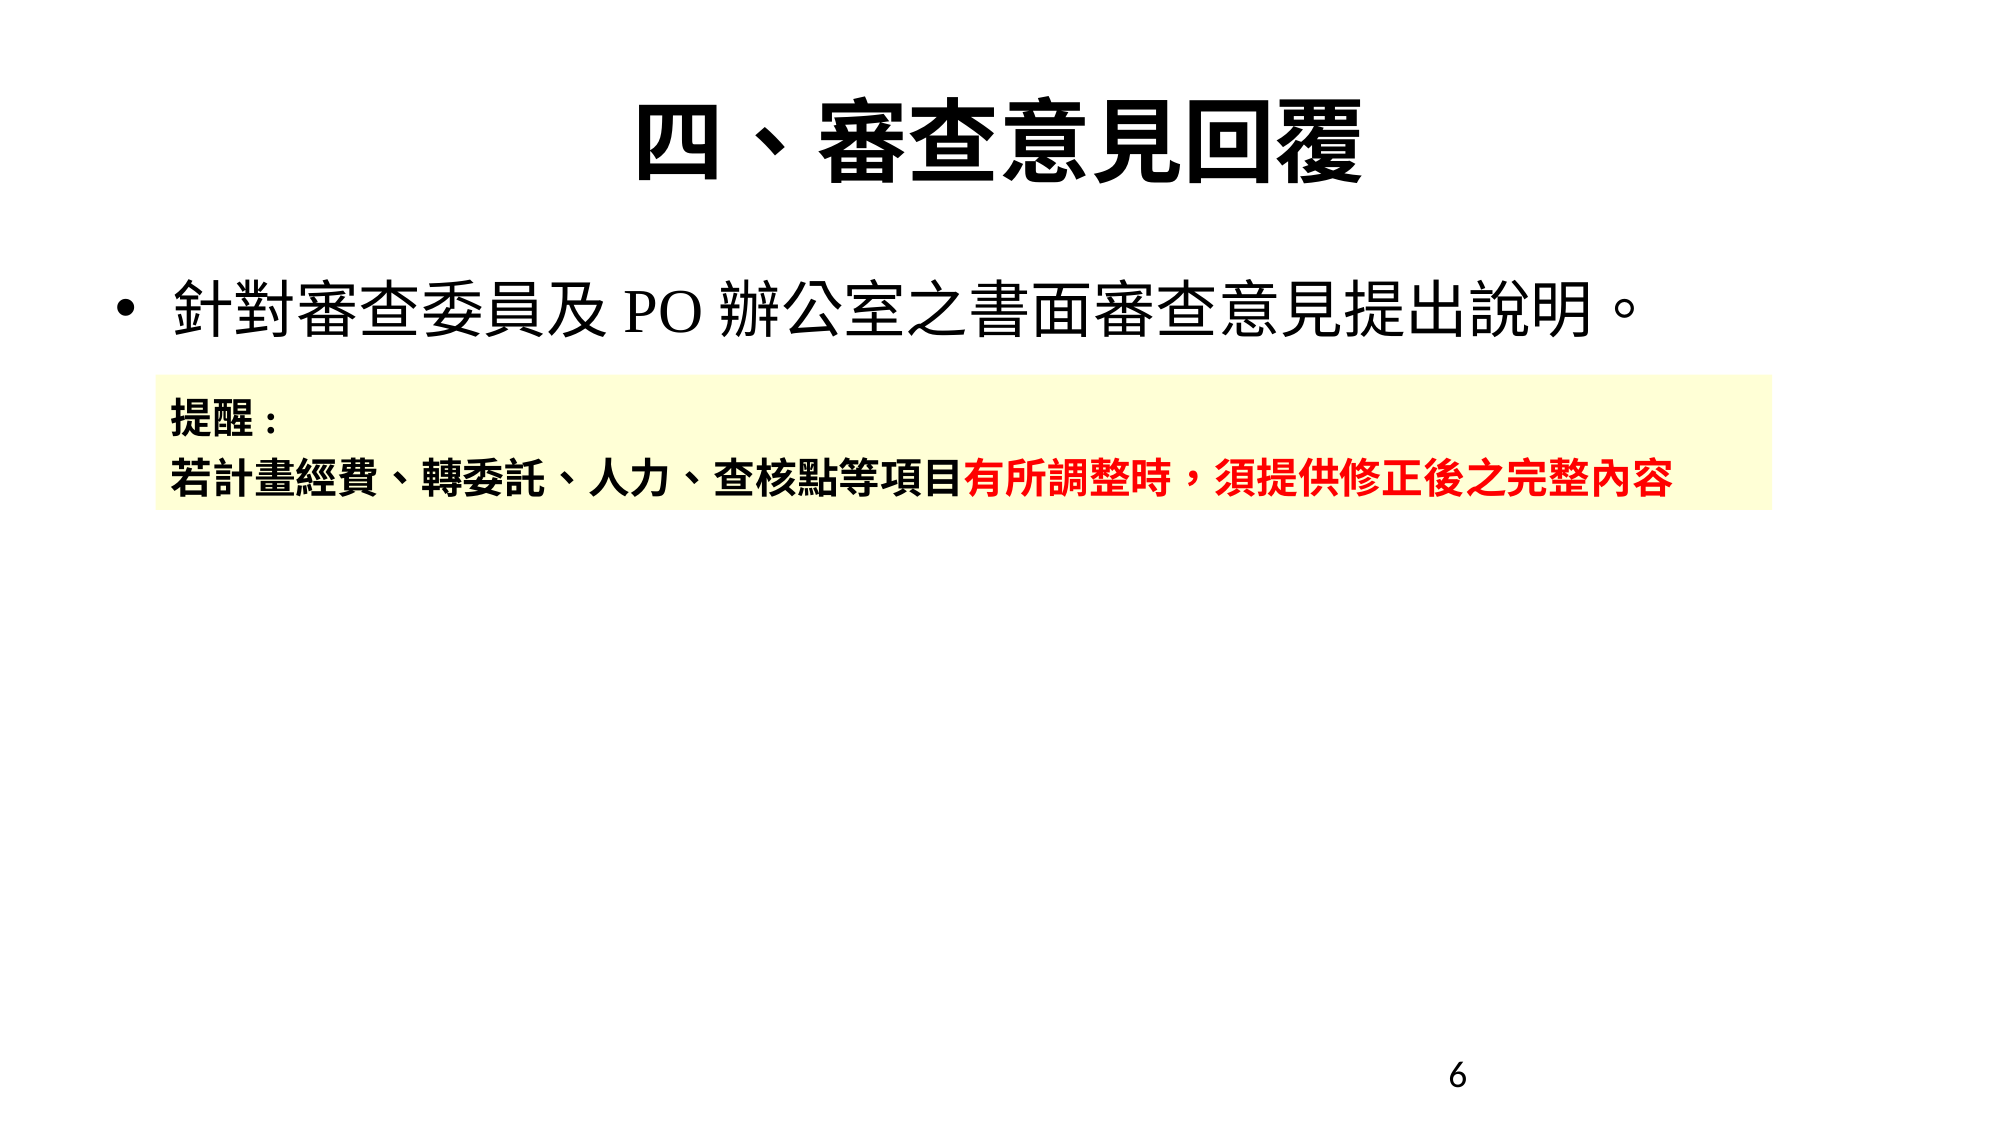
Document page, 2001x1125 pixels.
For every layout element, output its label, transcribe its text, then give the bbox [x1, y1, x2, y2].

title 四、審查意見回覆 [99, 45, 1900, 233]
text_box 提醒: 若計畫經費、轉委託、人力、查核點等項目有所調整時，須提供修正後之完整內容 [156, 375, 1772, 510]
list 針對審查委員及PO辦公室之書面審查意見提出說明。 [99, 262, 1900, 1005]
text_box 6 [1433, 1042, 1900, 1103]
